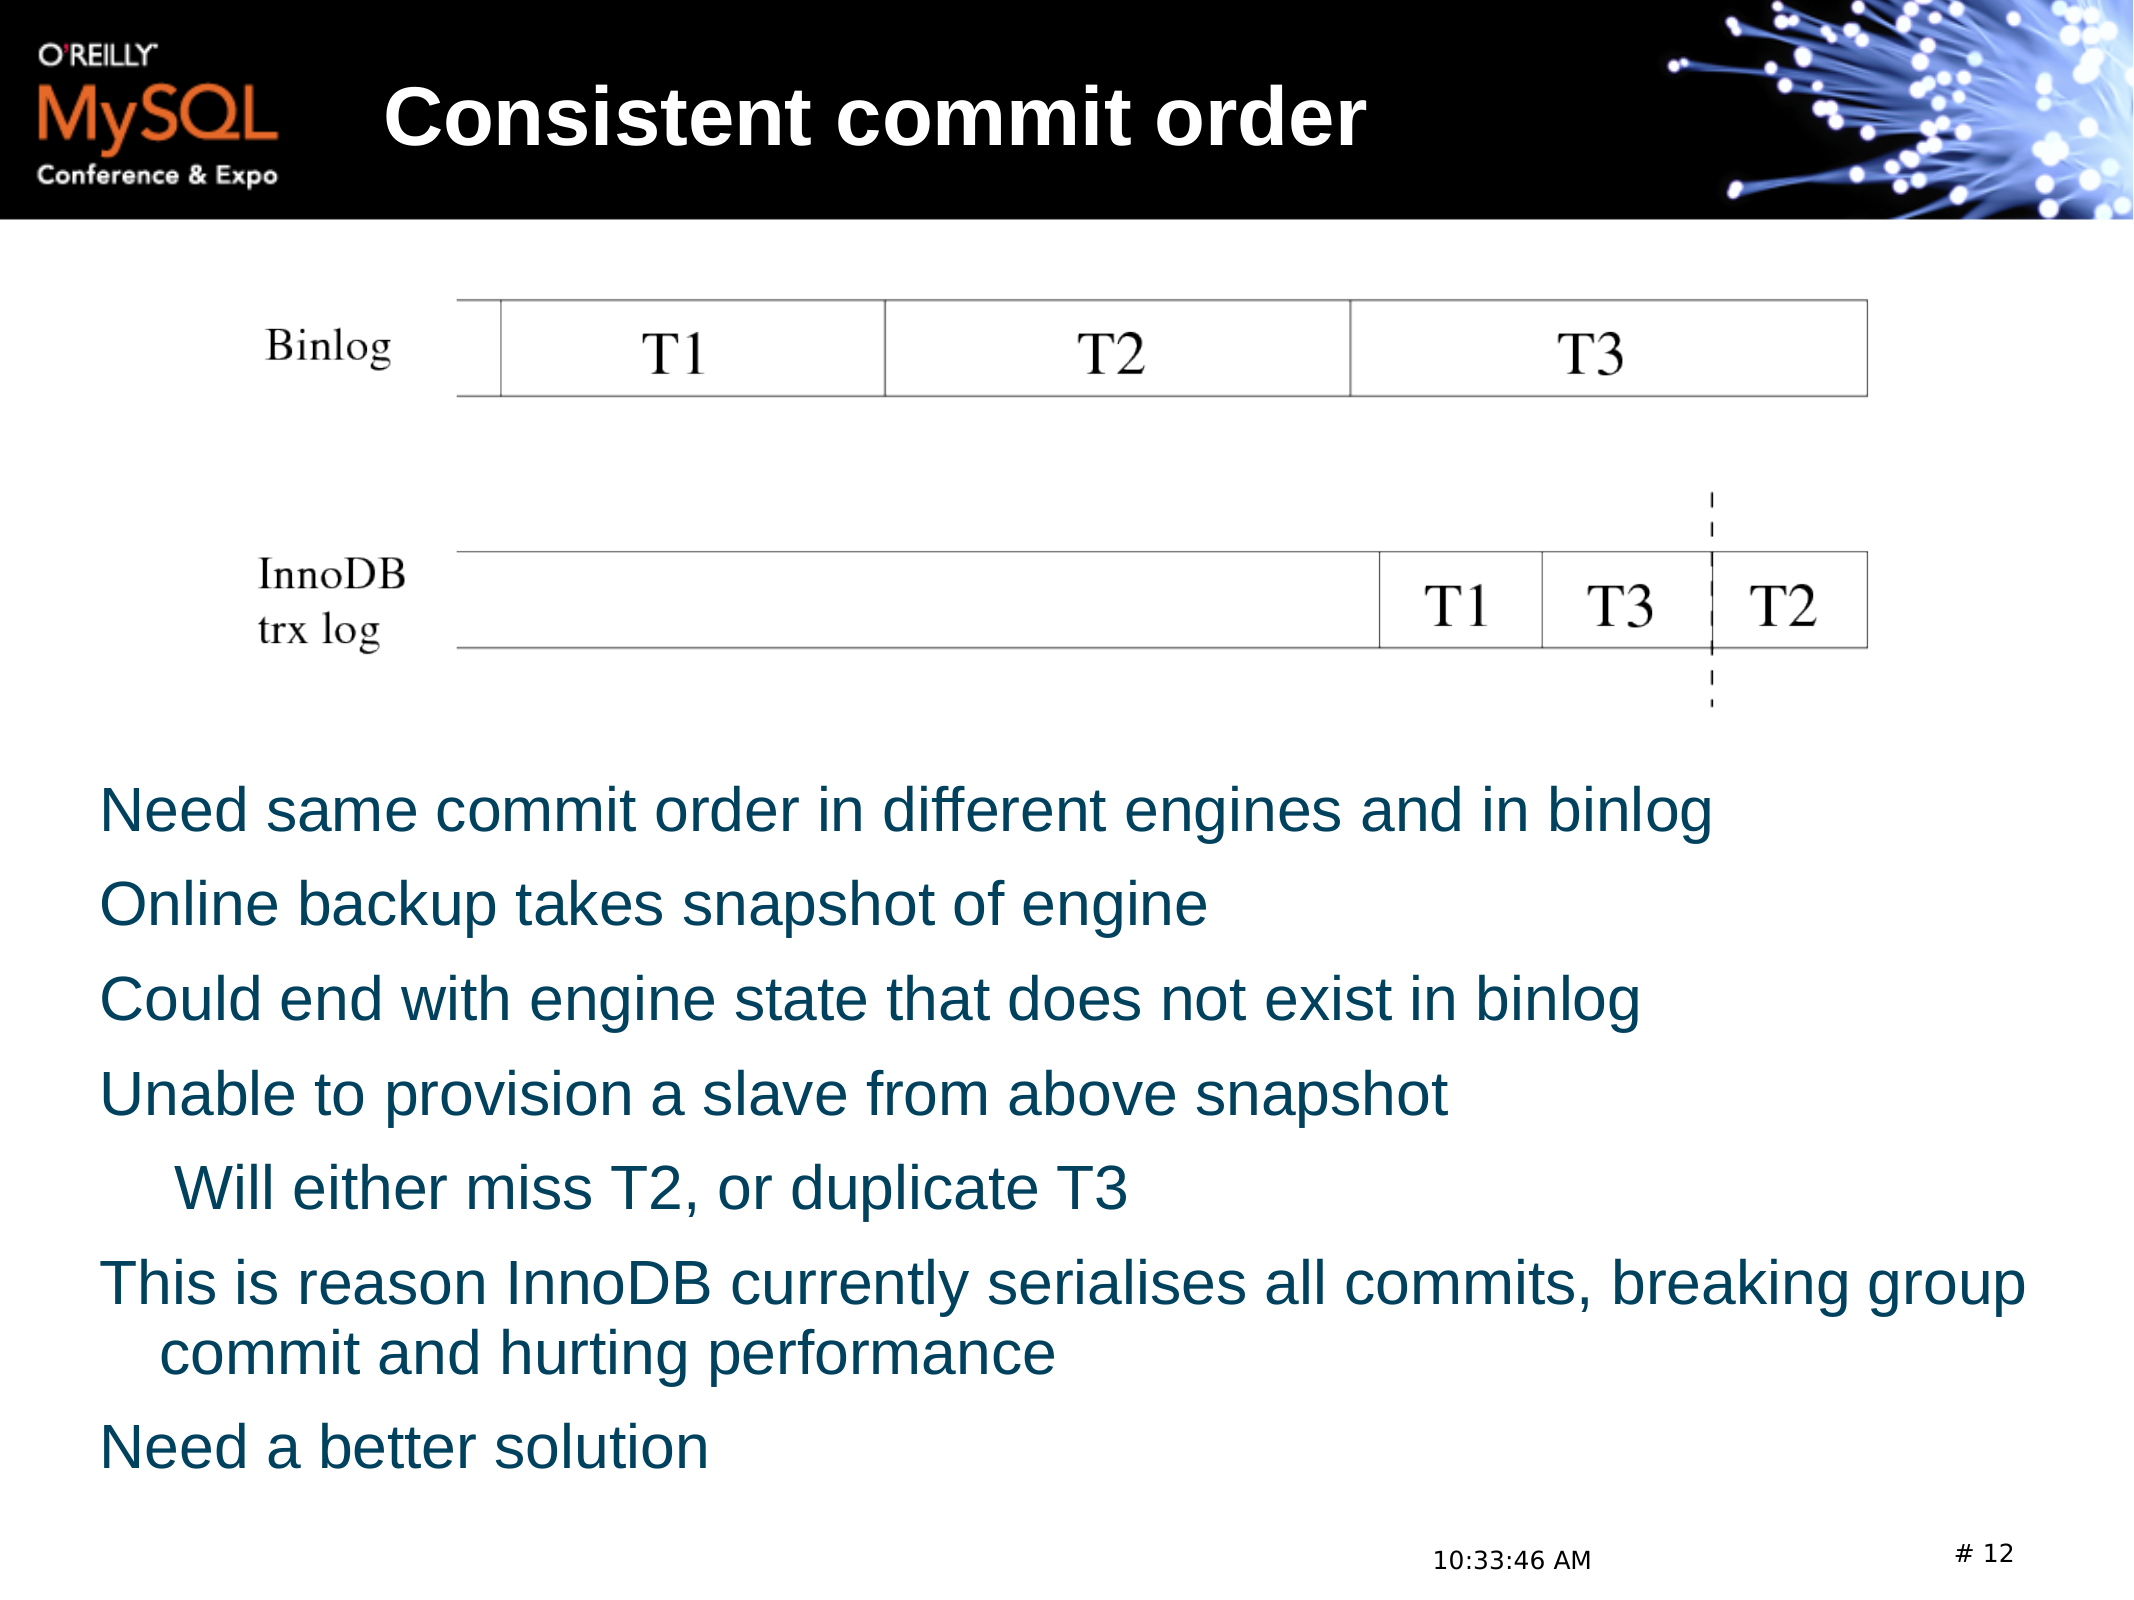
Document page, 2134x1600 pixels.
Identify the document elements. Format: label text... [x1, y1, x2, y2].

picture [0, 0, 2134, 1600]
list Need same commit order in different engines and in binlog Online backup takes snapshot of engine Could end with engine state that does not exist in binlog Unable to provision a slave from above snapshot Will either miss T2, or duplicate T3 This is reason InnoDB currently serialises all commits, breaking group commit and hurting performance Need a better solution [16, 766, 2119, 1516]
title Consistent commit order [374, 38, 2103, 195]
